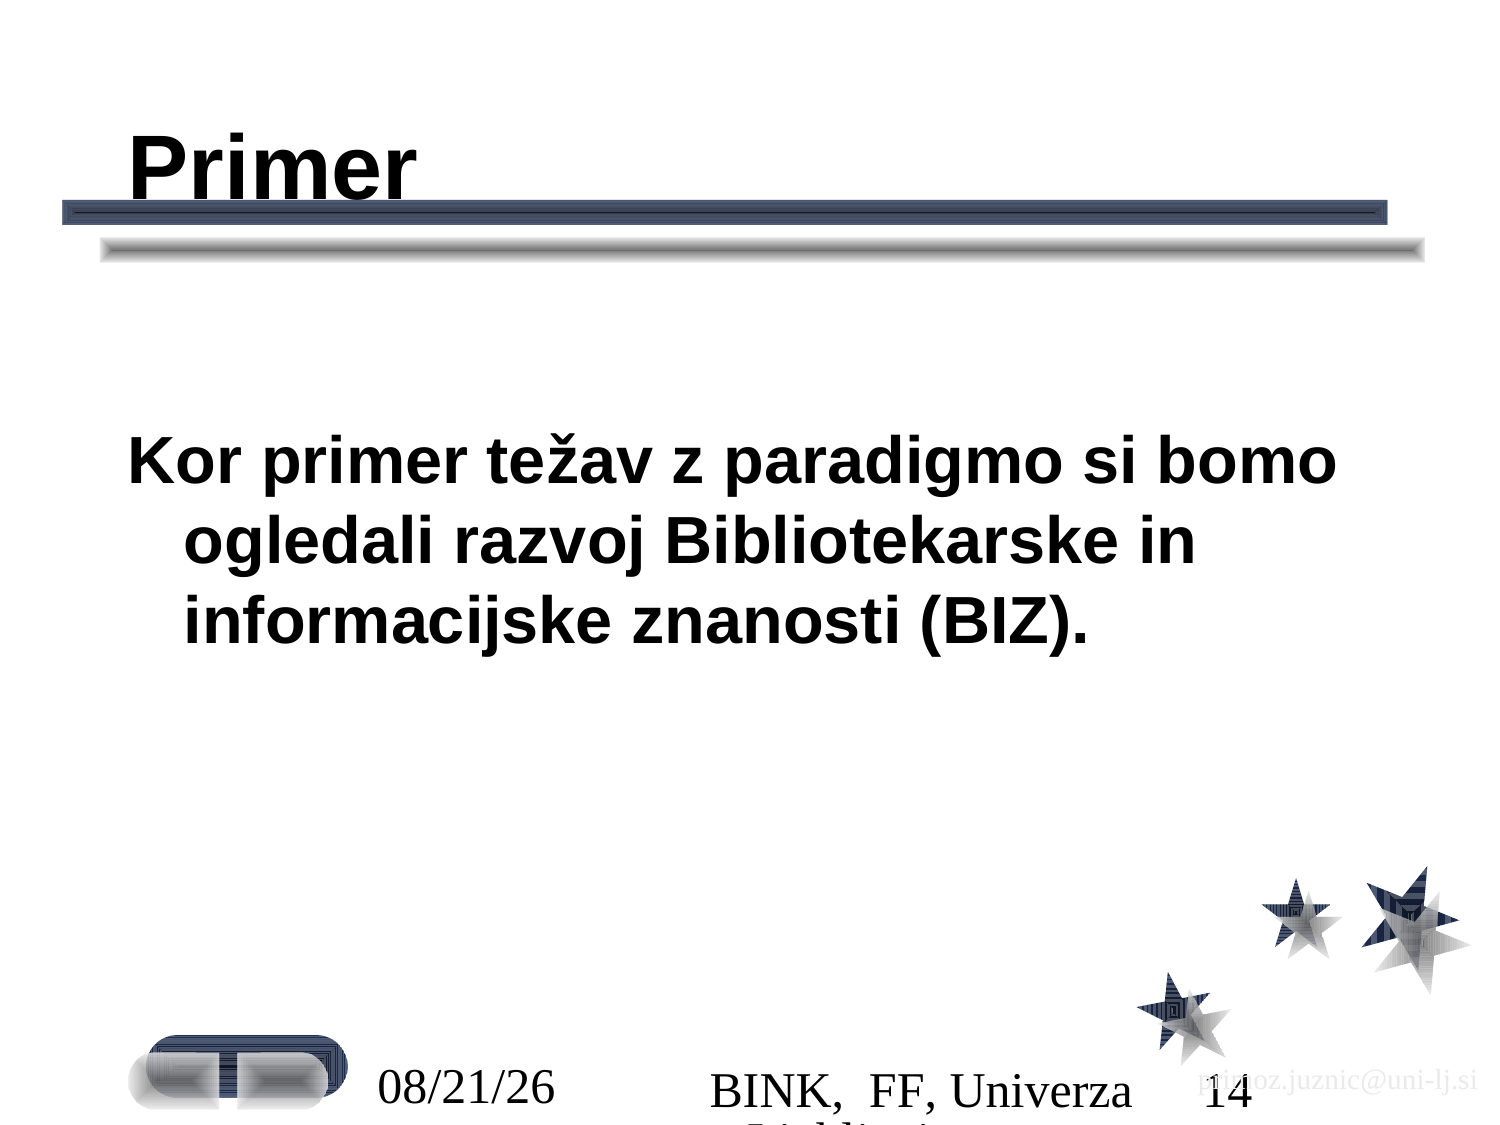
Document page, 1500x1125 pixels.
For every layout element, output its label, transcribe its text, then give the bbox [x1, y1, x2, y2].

title Primer [112, 37, 1388, 225]
list Kor primer težav z paradigmo si bomo ogledali razvoj Bibliotekarske in informacijske znanosti (BIZ). [112, 312, 1388, 988]
